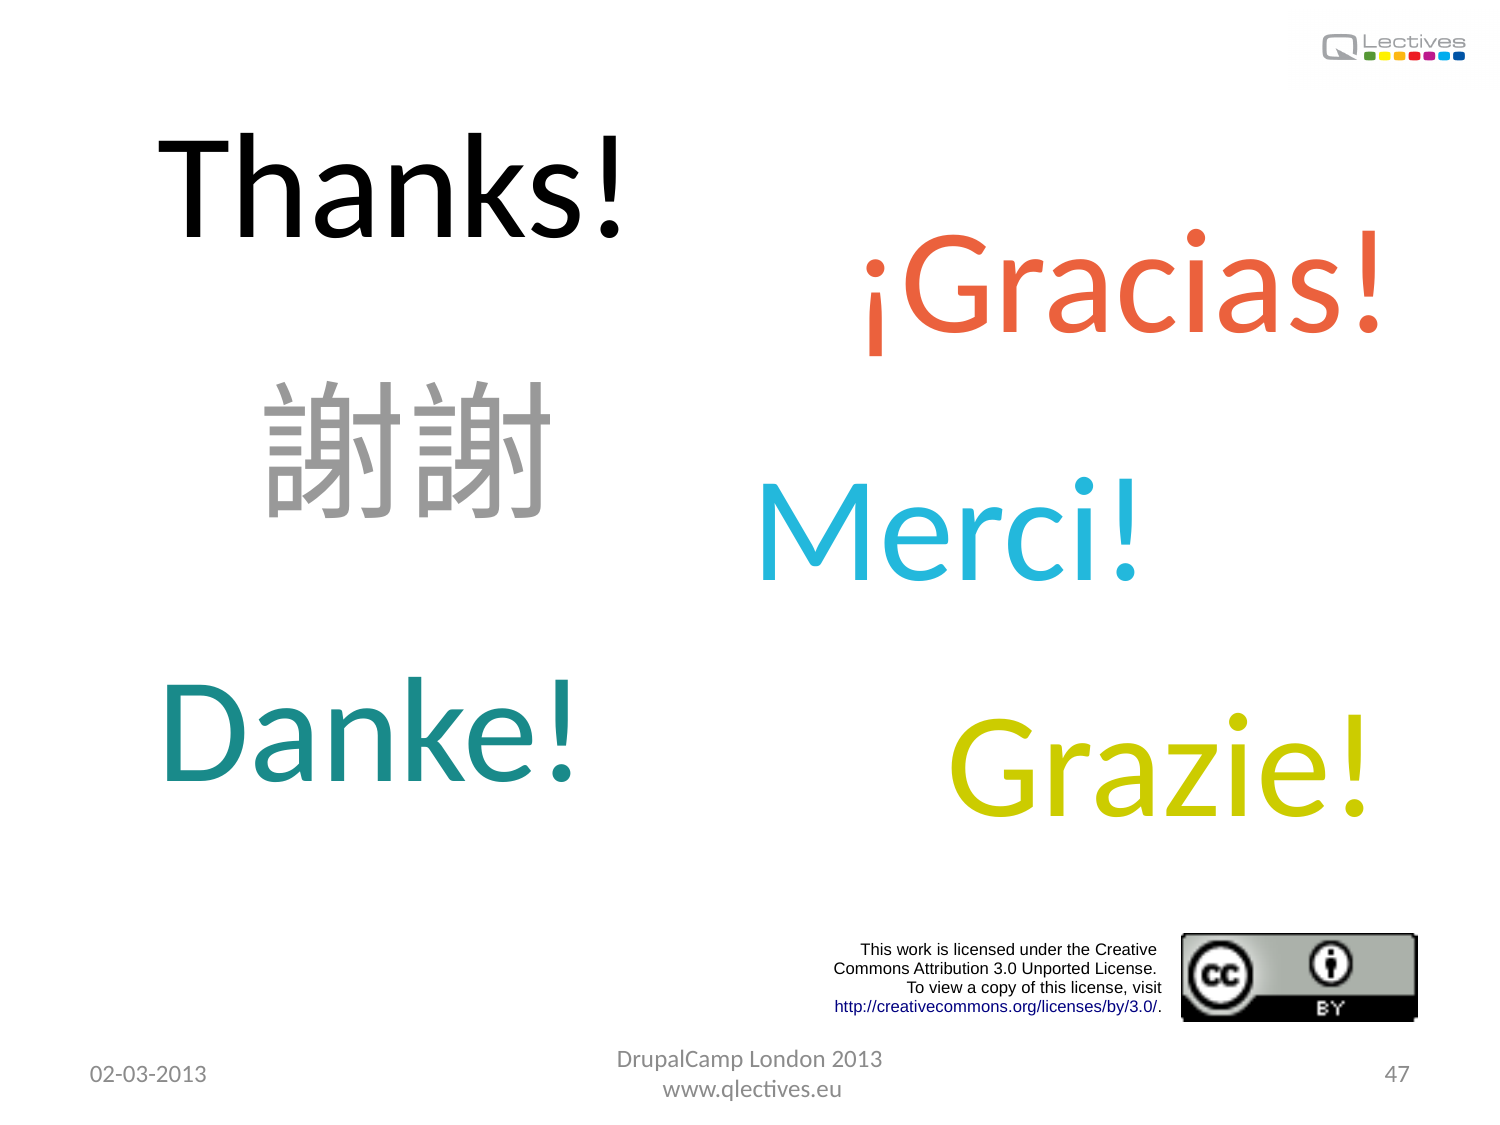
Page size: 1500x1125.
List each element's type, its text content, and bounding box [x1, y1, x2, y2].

text_box ¡Gracias! [708, 212, 1500, 438]
text_box 02-03-2013 [74, 1042, 425, 1103]
text_box 謝謝 [200, 343, 646, 638]
picture [1288, 9, 1500, 90]
text_box Thanks! [47, 118, 745, 343]
text_box <number> [1074, 1042, 1425, 1103]
text_box Danke! [23, 661, 721, 886]
text_box Grazie! [814, 696, 1500, 993]
text_box This work is licensed under the Creative Commons Attribution 3.0 Unported License. To view a copy of this license, visit http://creativecommons.org/licenses/by/3.0/. [814, 933, 1205, 1024]
text_box Merci! [602, 460, 1300, 686]
picture [1205, 933, 1418, 1022]
text_box DrupalCamp London 2013 www.qlectives.eu [512, 1042, 988, 1103]
